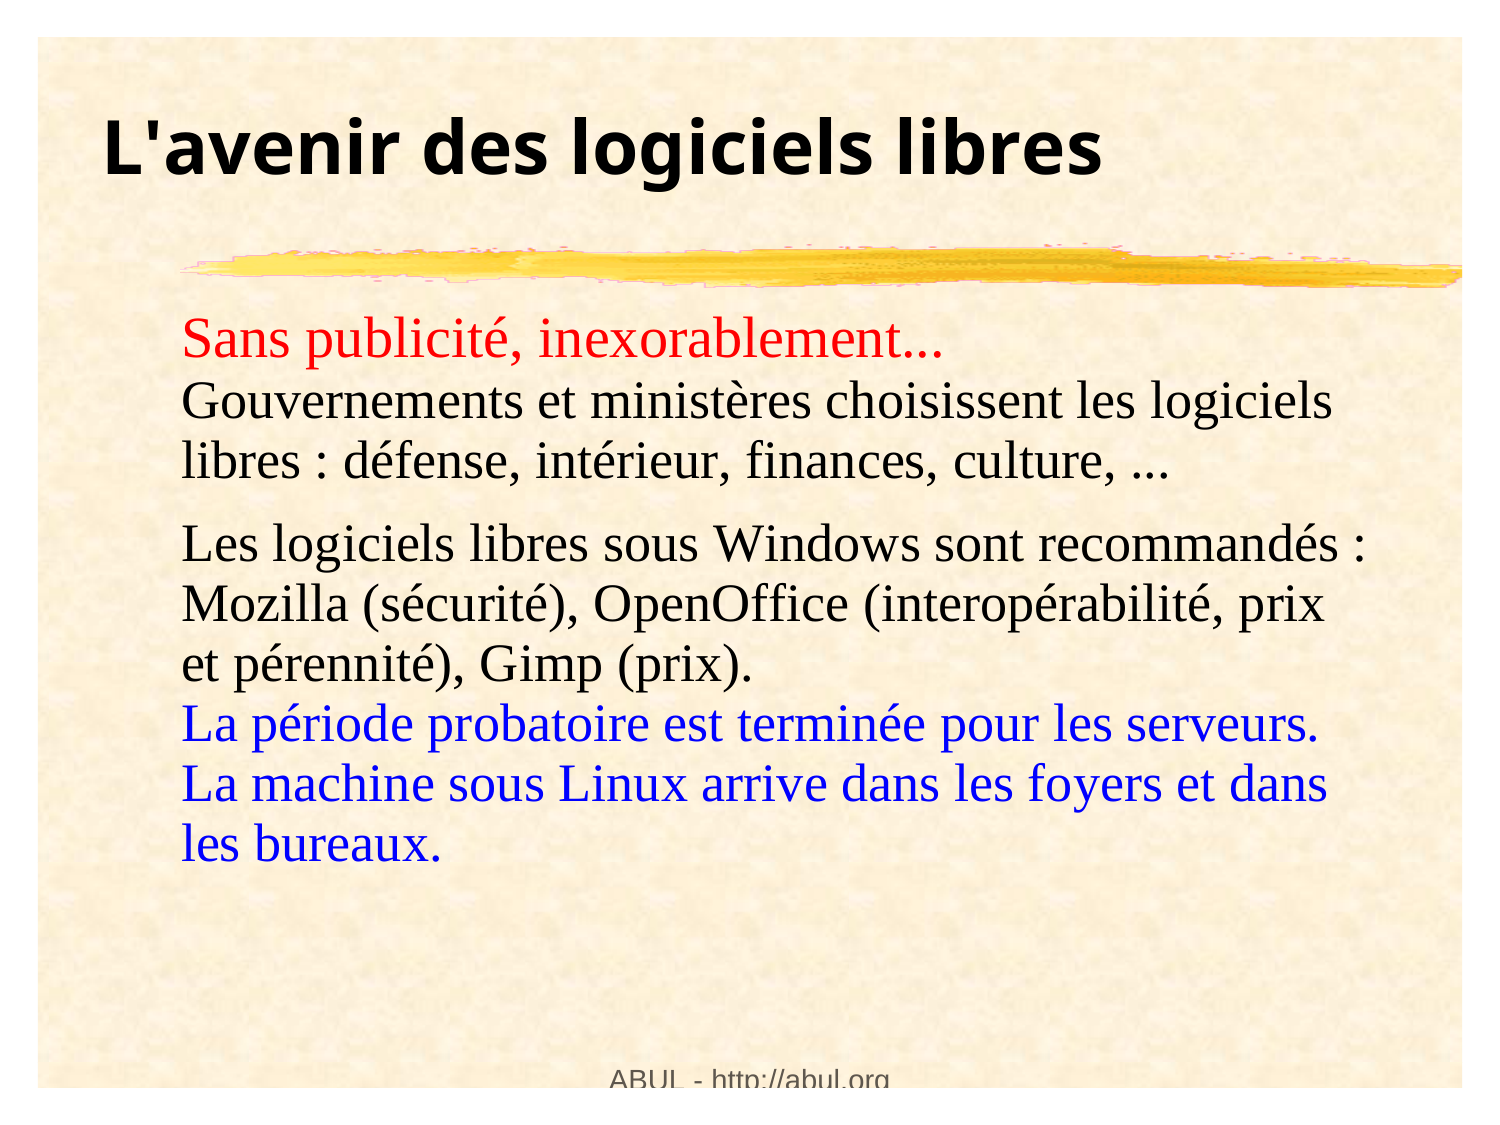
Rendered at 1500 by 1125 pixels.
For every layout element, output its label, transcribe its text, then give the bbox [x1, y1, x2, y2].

title L'avenir des logiciels libres [101, 39, 1312, 253]
picture [37, 37, 1463, 1088]
picture [732, 1076, 737, 1088]
picture [614, 1073, 621, 1082]
picture [716, 1076, 723, 1088]
picture [788, 1082, 795, 1088]
picture [806, 1076, 813, 1088]
picture [612, 1084, 624, 1088]
picture [852, 1076, 860, 1088]
picture [748, 1076, 755, 1088]
picture [633, 1081, 643, 1088]
picture [633, 1072, 642, 1078]
picture [878, 1076, 886, 1088]
text_box Sans publicité, inexorablement... Gouvernements et ministères choisissent les logiciels libres : défense, intérieur, finances, culture, ... Les logiciels libres sous Windows sont recommandés : Mozilla (sécurité), OpenOffice (interopérabilité, prix et pérennité), Gimp (prix). La période probatoire est terminée pour les serveurs. La machine sous Linux arrive dans les foyers et dans les bureaux. [181, 305, 1372, 1006]
